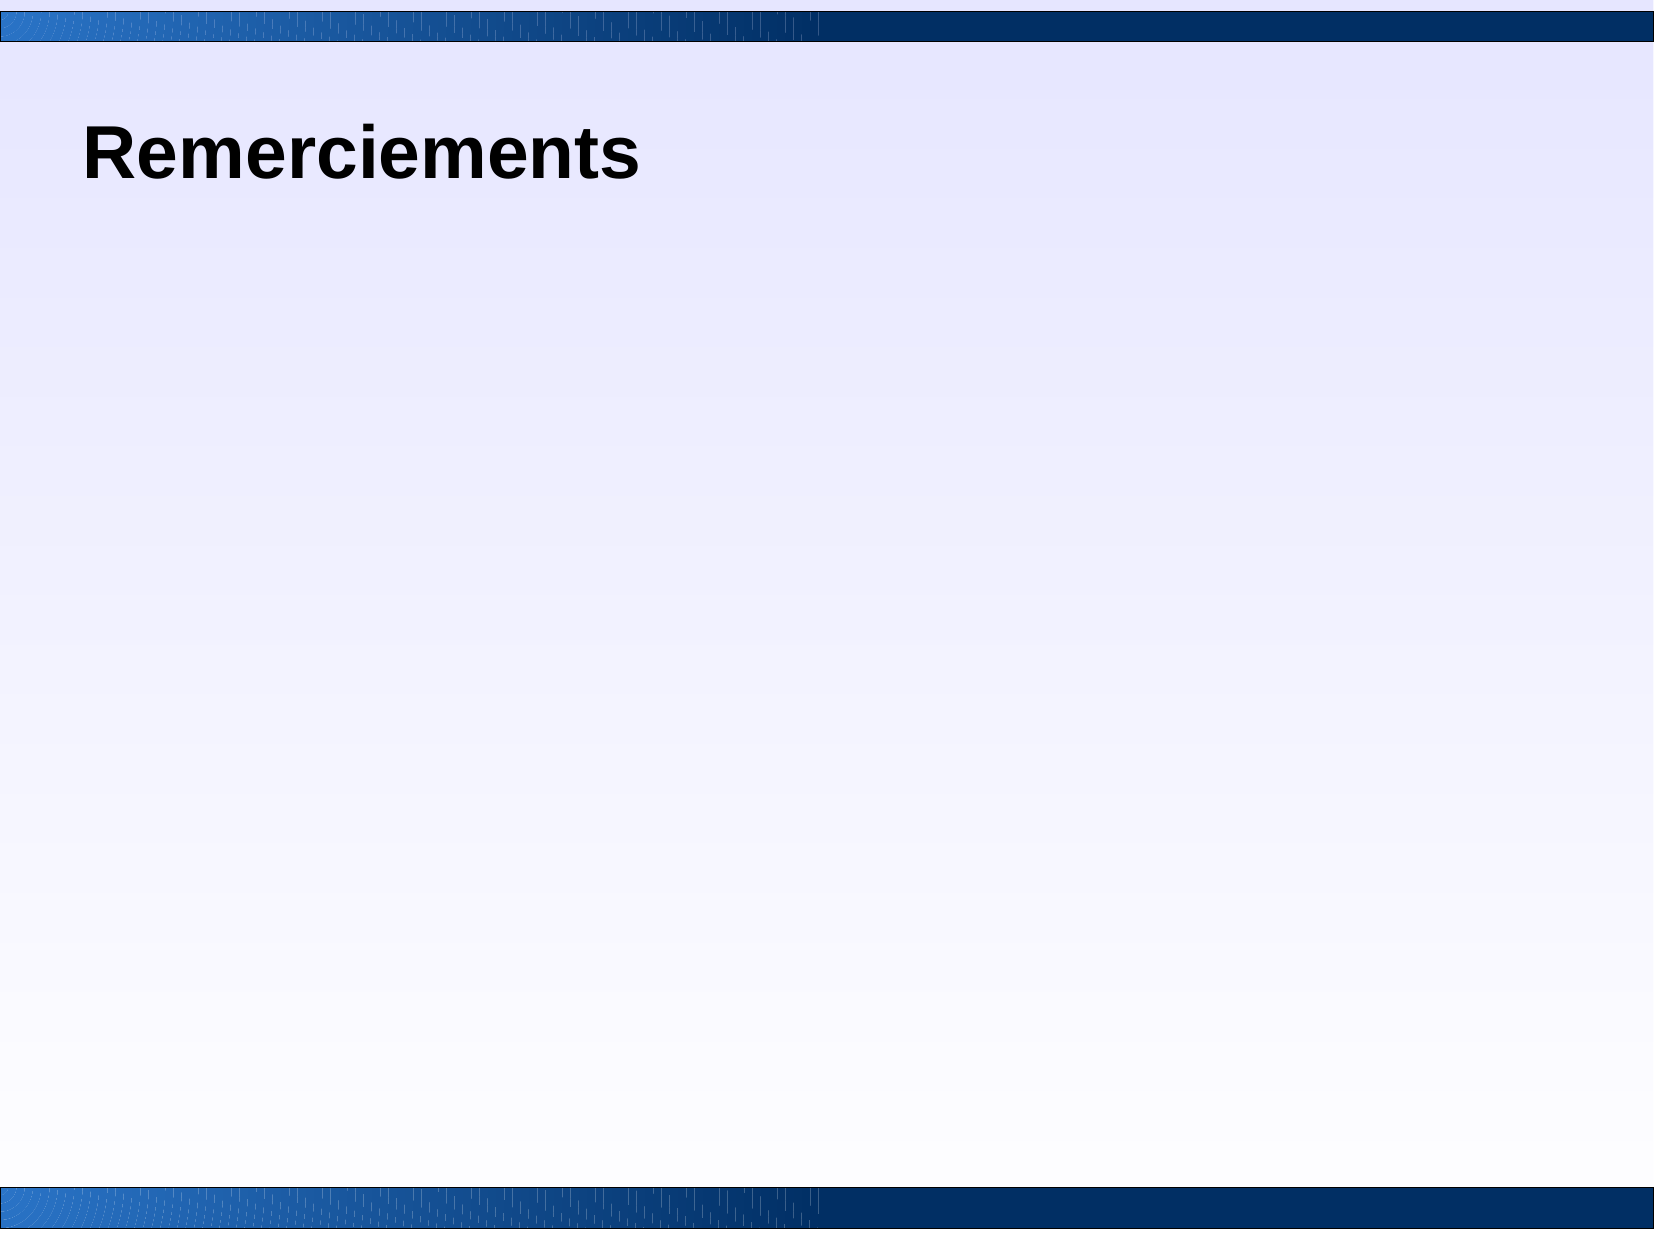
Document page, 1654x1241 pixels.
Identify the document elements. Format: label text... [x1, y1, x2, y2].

title Remerciements [82, 49, 1571, 257]
